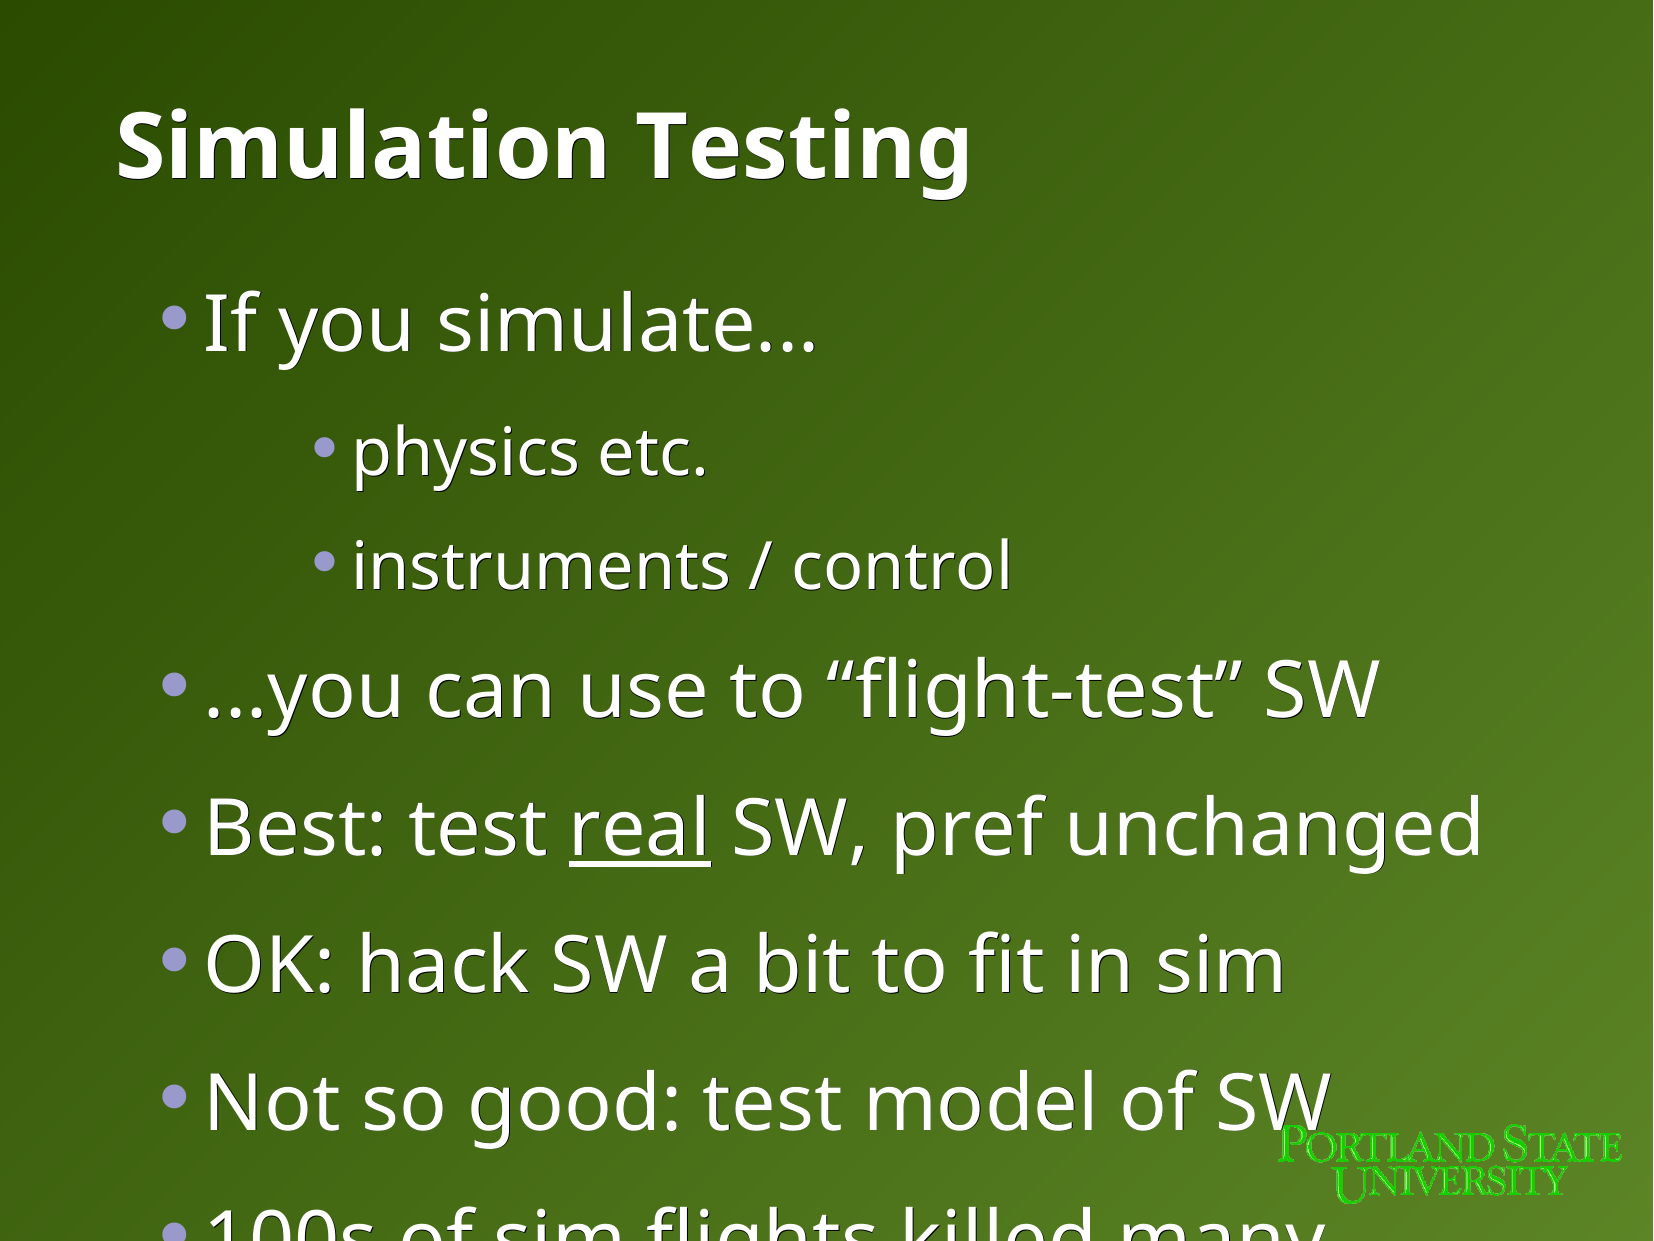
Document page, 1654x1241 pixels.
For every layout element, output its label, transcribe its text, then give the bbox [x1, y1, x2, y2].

title Simulation Testing [115, 86, 1527, 200]
list If you simulate... physics etc. instruments / control ...you can use to “flight-test” SW Best: test real SW, pref unchanged OK: hack SW a bit to fit in sim Not so good: test model of SW 100s of sim flights killed many bugs [115, 266, 1527, 1183]
picture [1277, 1124, 1622, 1204]
